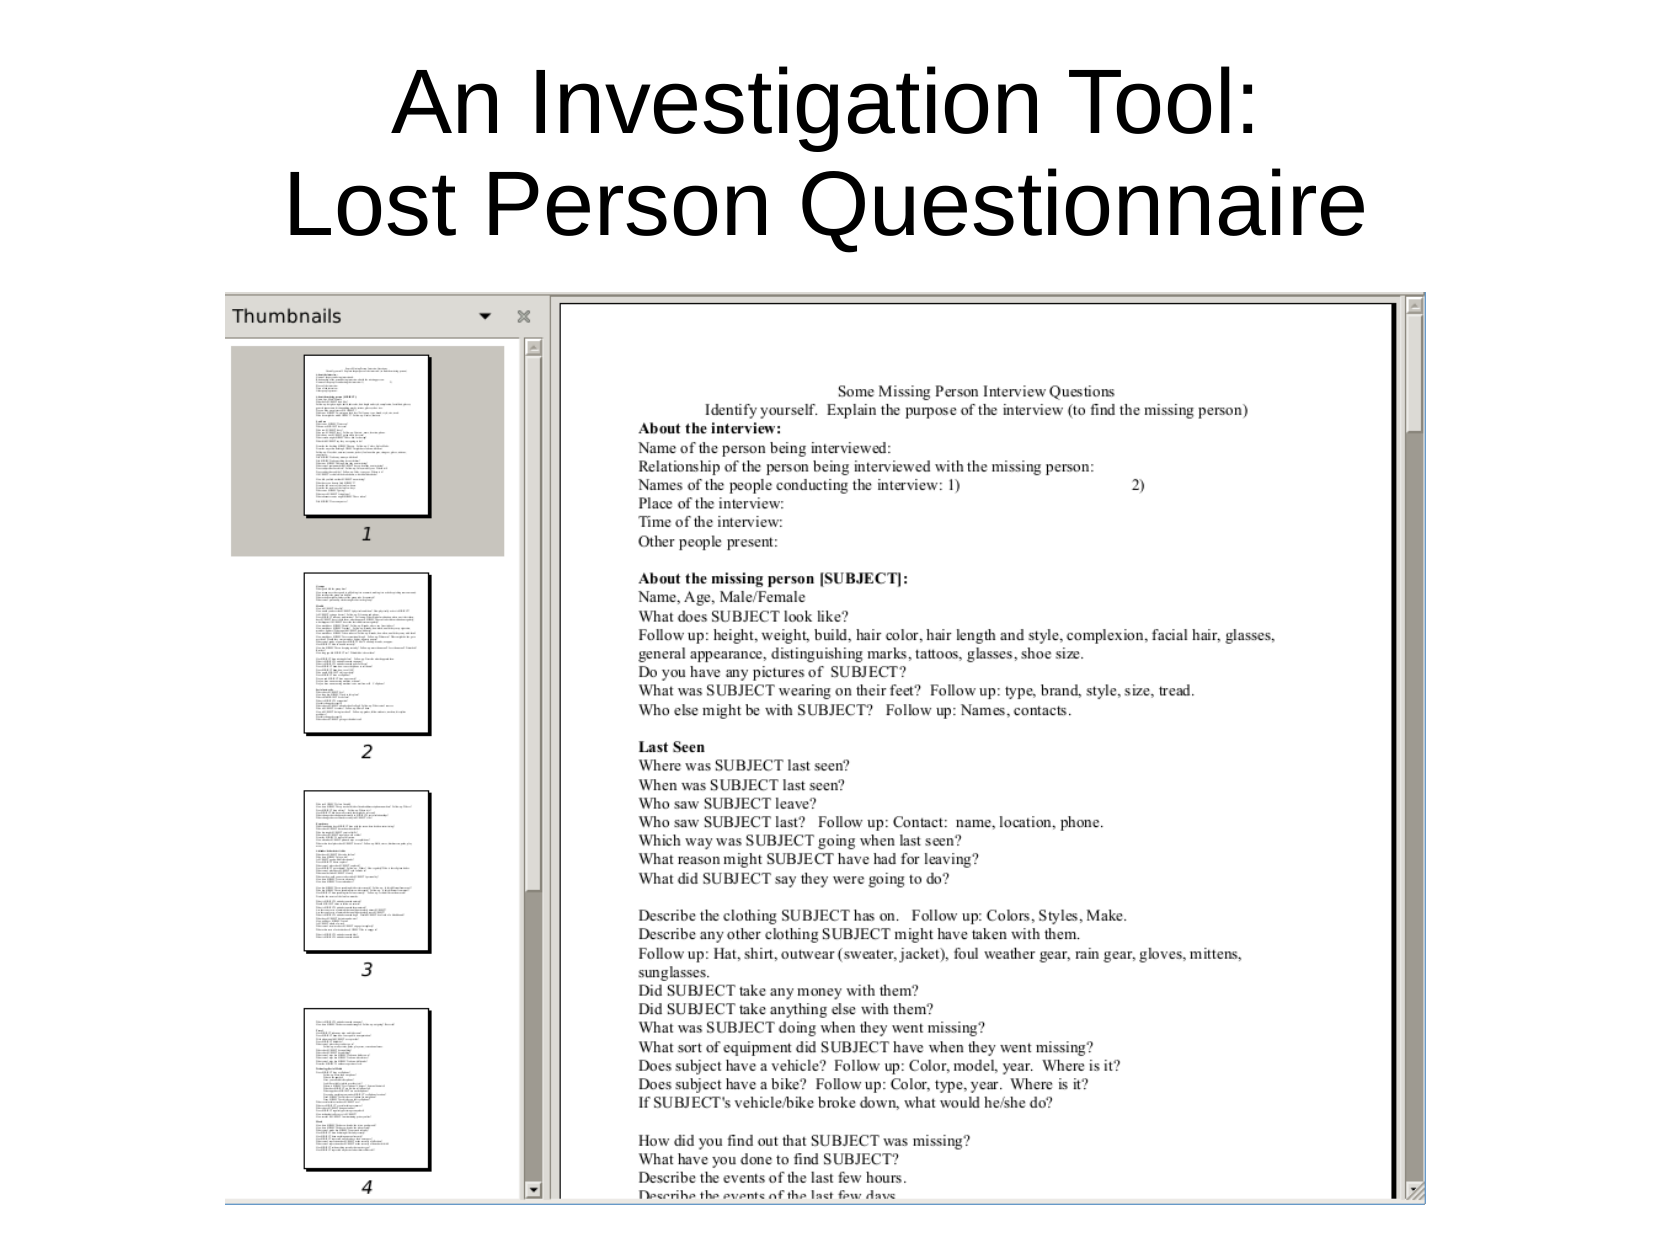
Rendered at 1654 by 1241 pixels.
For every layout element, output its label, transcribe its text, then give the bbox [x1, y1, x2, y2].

title An Investigation Tool: Lost Person Questionnaire [82, 49, 1571, 257]
picture [225, 292, 1426, 1205]
